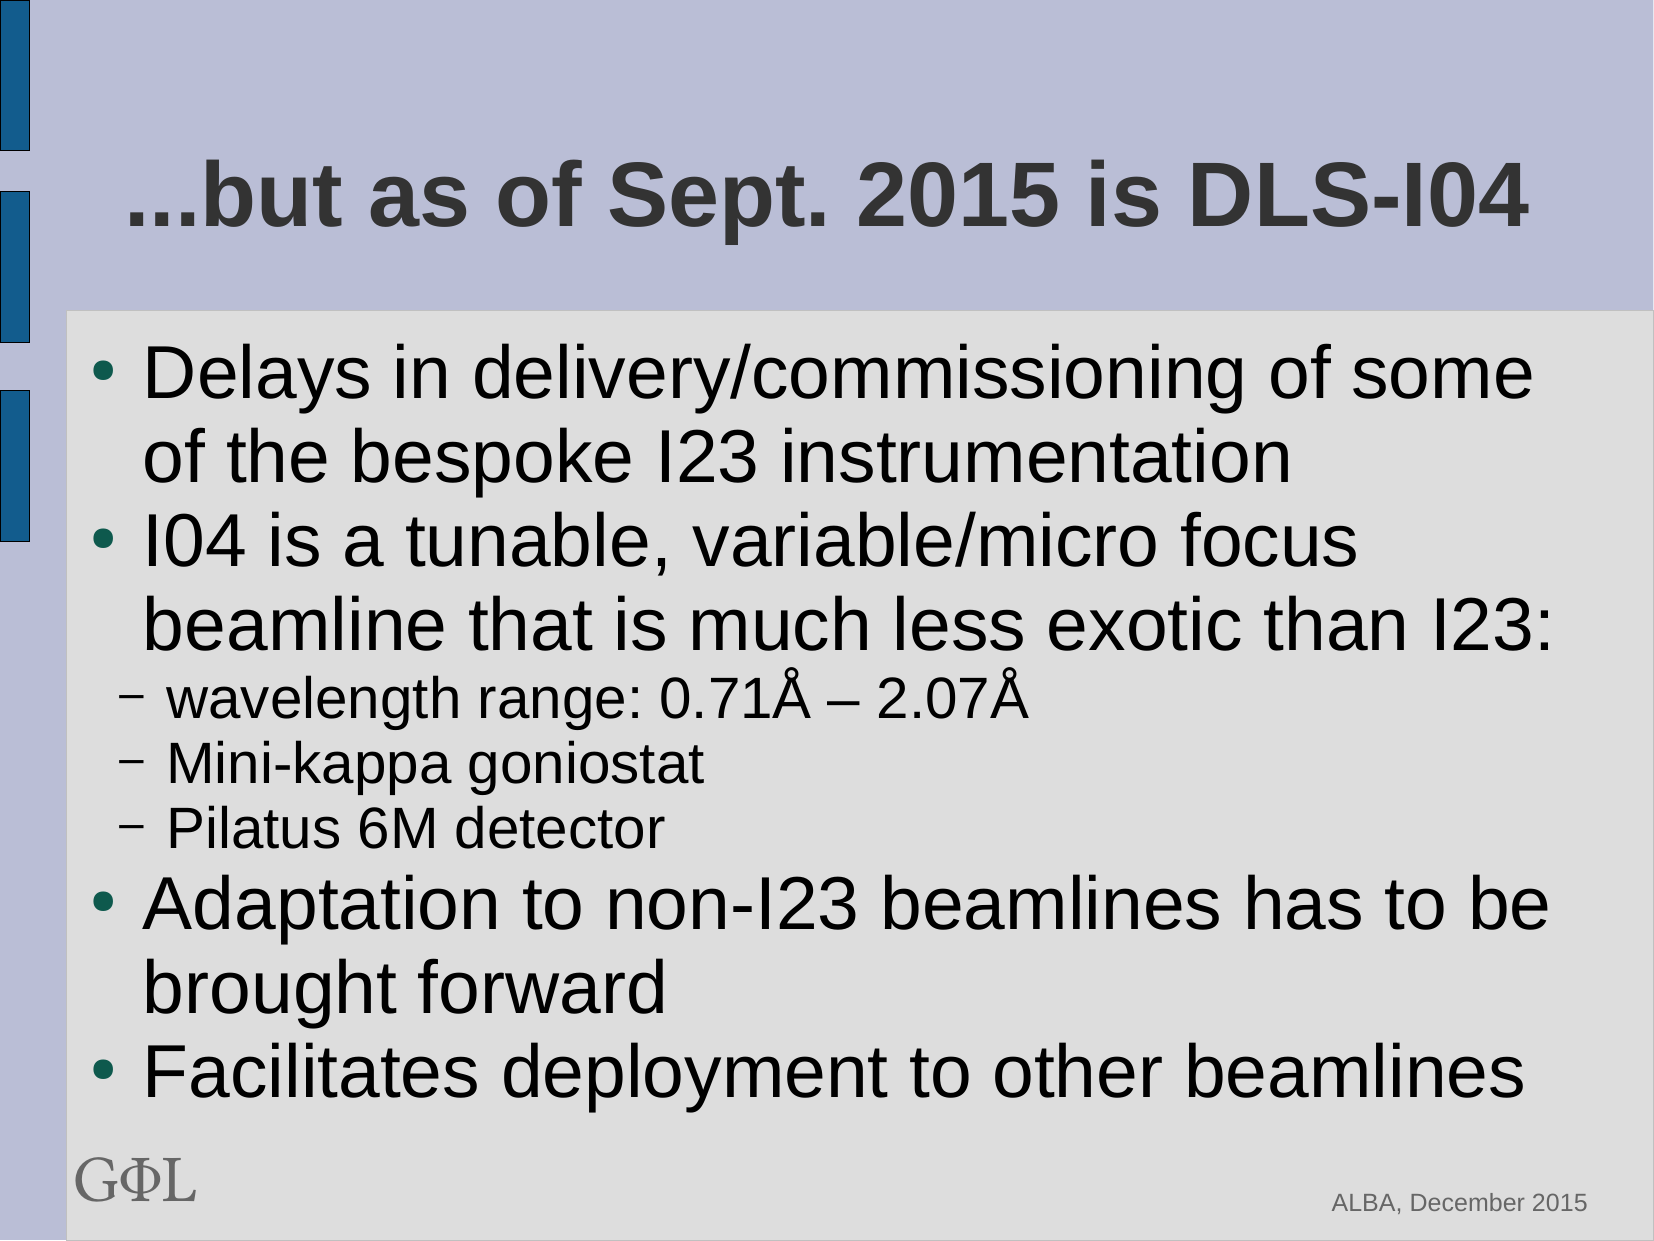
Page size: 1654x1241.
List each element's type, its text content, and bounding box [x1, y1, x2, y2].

title ...but as of Sept. 2015 is DLS-I04 [121, 91, 1534, 299]
list Delays in delivery/commissioning of some of the bespoke I23 instrumentation I04 is a tunable, variable/micro focus beamline that is much less exotic than I23: wavelength range: 0.71Å – 2.07Å Mini-kappa goniostat Pilatus 6M detector Adaptation to non-I23 beamlines has to be brought forward Facilitates deployment to other beamlines [72, 330, 1610, 1198]
